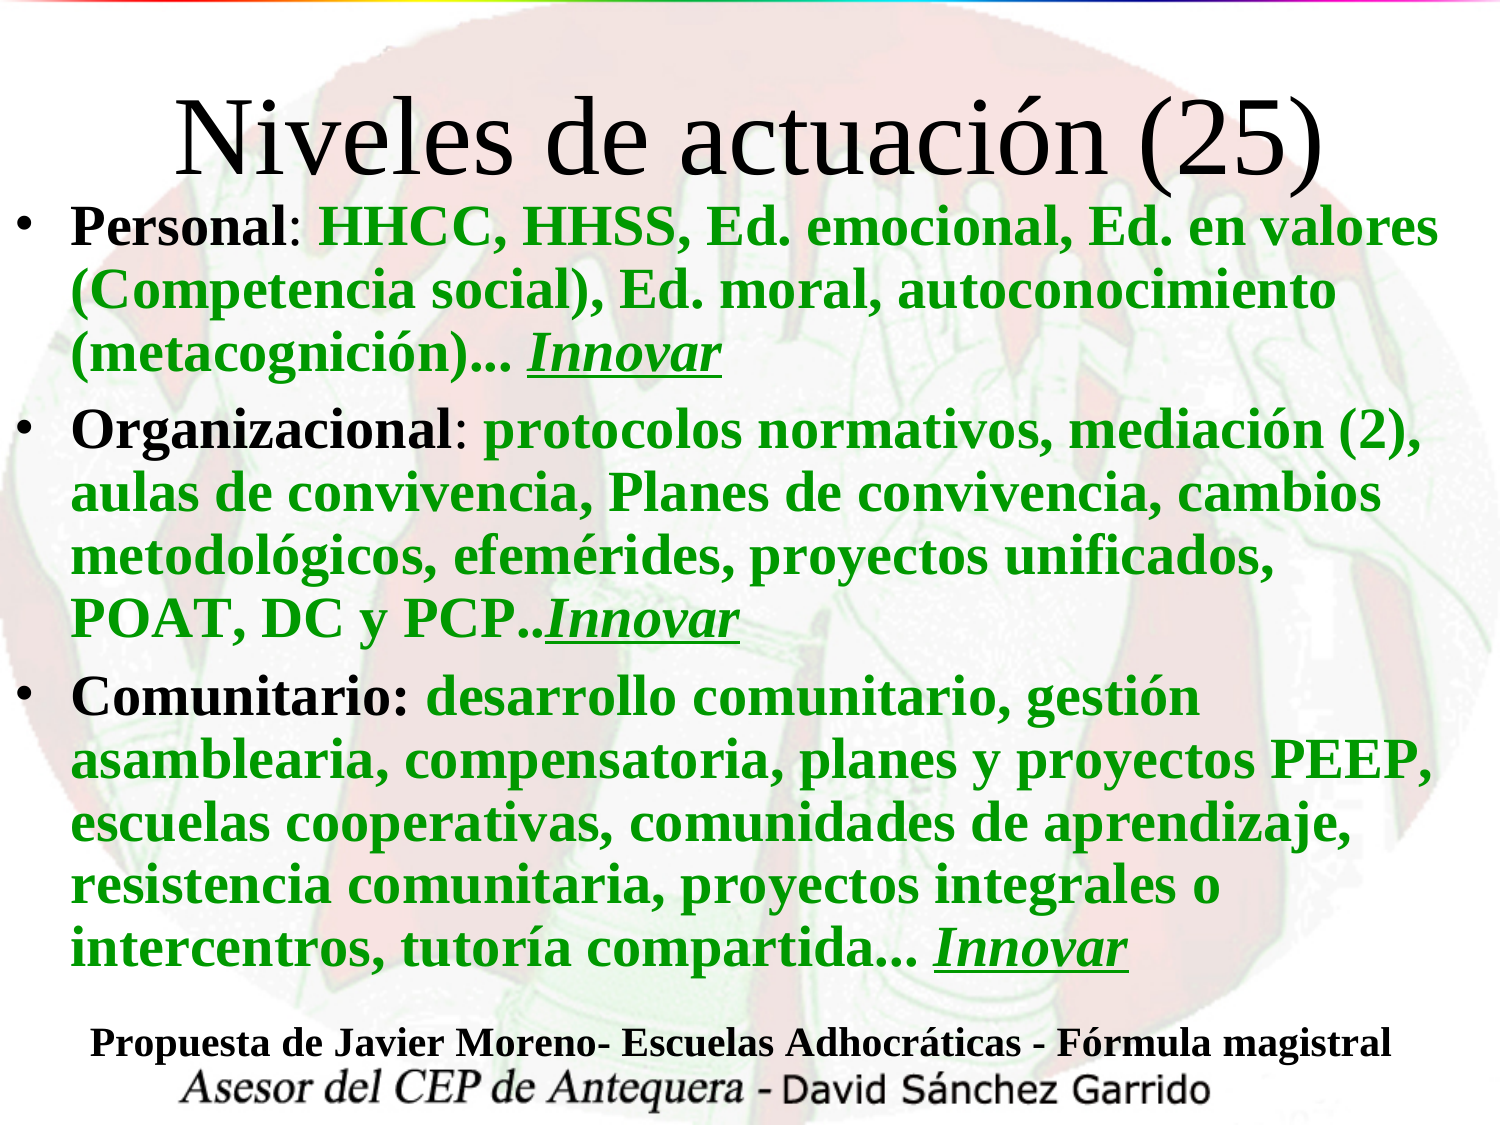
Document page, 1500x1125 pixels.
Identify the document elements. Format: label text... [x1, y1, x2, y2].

text_box Personal: HHCC, HHSS, Ed. emocional, Ed. en valores (Competencia social), Ed. moral, autoconocimiento (metacognición)... Innovar Organizacional: protocolos normativos, mediación (2), aulas de convivencia, Planes de convivencia, cambios metodológicos, efemérides, proyectos unificados, POAT, DC y PCP..Innovar Comunitario: desarrollo comunitario, gestión asamblearia, compensatoria, planes y proyectos PEEP, escuelas cooperativas, comunidades de aprendizaje, resistencia comunitaria, proyectos integrales o intercentros, tutoría compartida... Innovar [0, 187, 1463, 988]
picture [0, 0, 1500, 1125]
text_box Propuesta de Javier Moreno- Escuelas Adhocráticas - Fórmula magistral [75, 1012, 1413, 1073]
text_box Niveles de actuación (25) [75, 74, 1425, 186]
